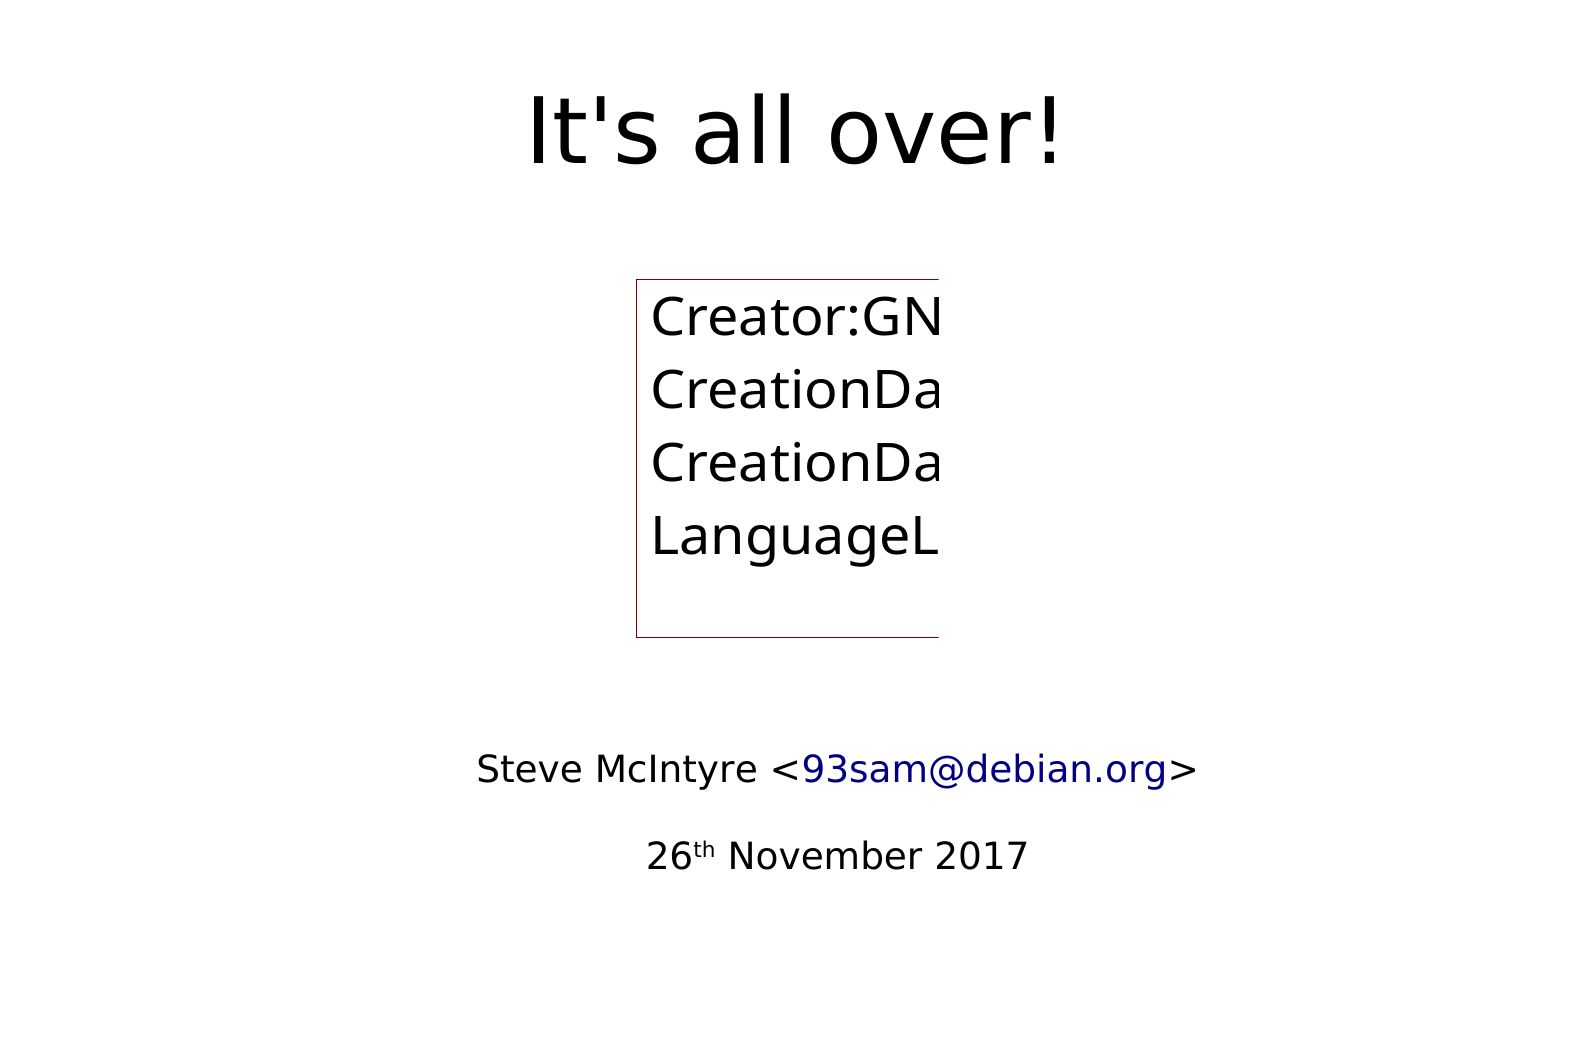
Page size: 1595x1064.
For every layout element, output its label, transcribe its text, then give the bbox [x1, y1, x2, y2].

picture [632, 275, 939, 638]
subtitle Steve McIntyre <93sam@debian.org> 26th November 2017 [102, 562, 1538, 1064]
title It's all over! [79, 24, 1515, 239]
